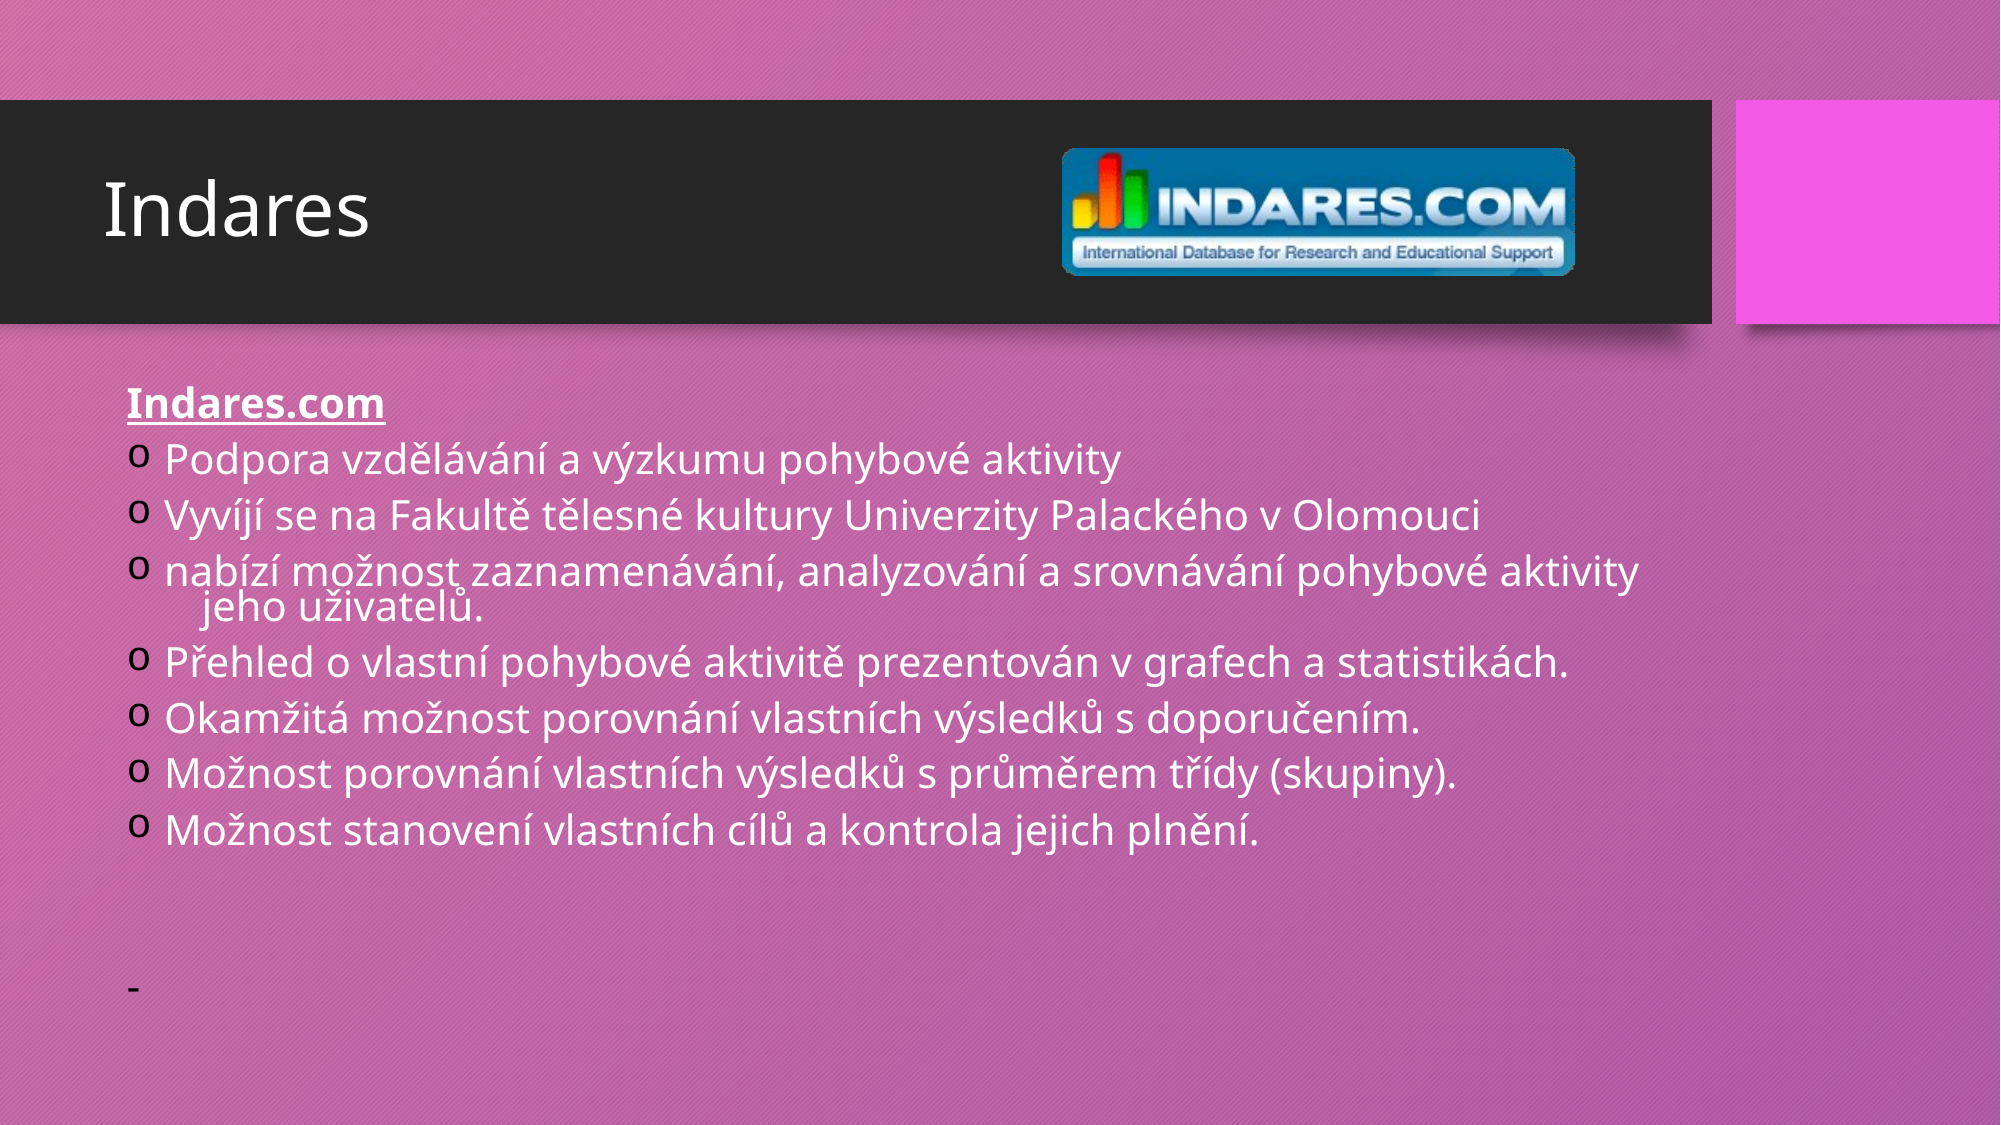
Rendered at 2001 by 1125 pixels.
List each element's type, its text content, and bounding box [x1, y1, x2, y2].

list Indares.com Podpora vzdělávání a výzkumu pohybové aktivity Vyvíjí se na Fakultě tělesné kultury Univerzity Palackého v Olomouci nabízí možnost zaznamenávání, analyzování a srovnávání pohybové aktivity jeho uživatelů. Přehled o vlastní pohybové aktivitě prezentován v grafech a statistikách. Okamžitá možnost porovnání vlastních výsledků s doporučením. Možnost porovnání vlastních výsledků s průměrem třídy (skupiny). Možnost stanovení vlastních cílů a kontrola jejich plnění. [111, 383, 1689, 974]
picture [1156, 182, 1423, 231]
picture [1071, 185, 1575, 276]
picture [1071, 148, 1150, 233]
picture [1561, 148, 1575, 158]
picture [1062, 266, 1074, 276]
picture [1062, 148, 1072, 157]
title Indares [88, 123, 1666, 301]
picture [1533, 188, 1542, 194]
